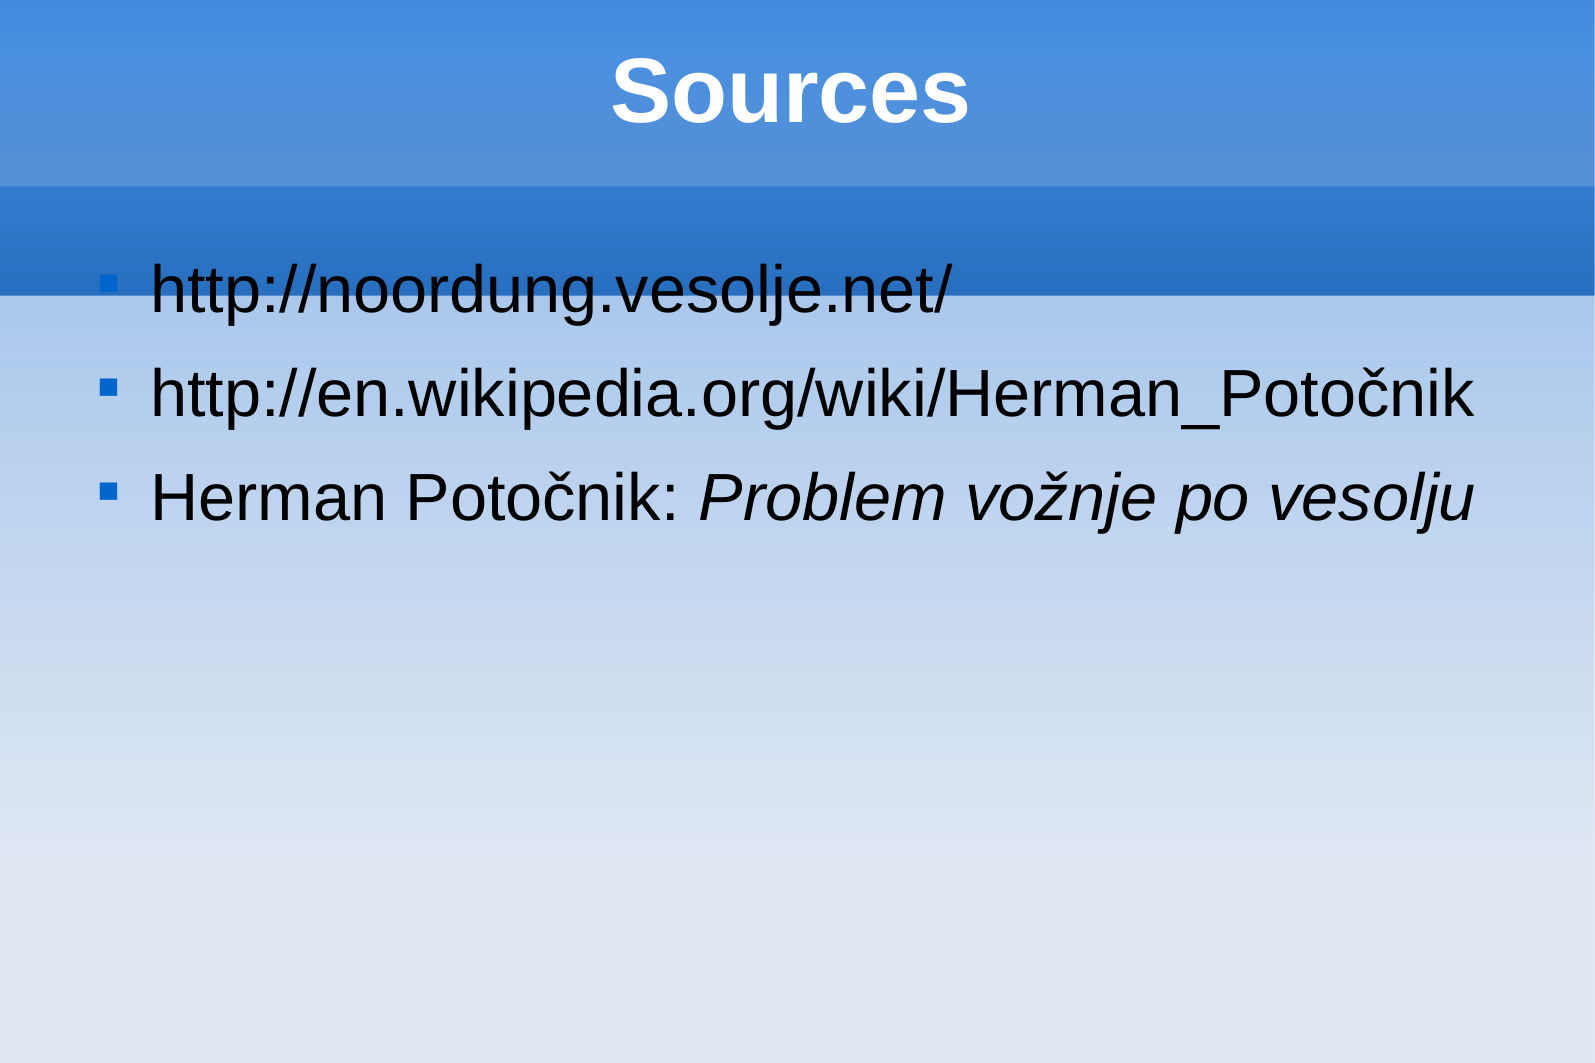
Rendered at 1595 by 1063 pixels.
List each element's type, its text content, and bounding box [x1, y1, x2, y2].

list http://noordung.vesolje.net/ http://en.wikipedia.org/wiki/Herman_Potočnik Herman Potočnik: Problem vožnje po vesolju [79, 248, 1515, 951]
title Sources [73, 0, 1509, 178]
picture [0, 0, 1595, 1063]
